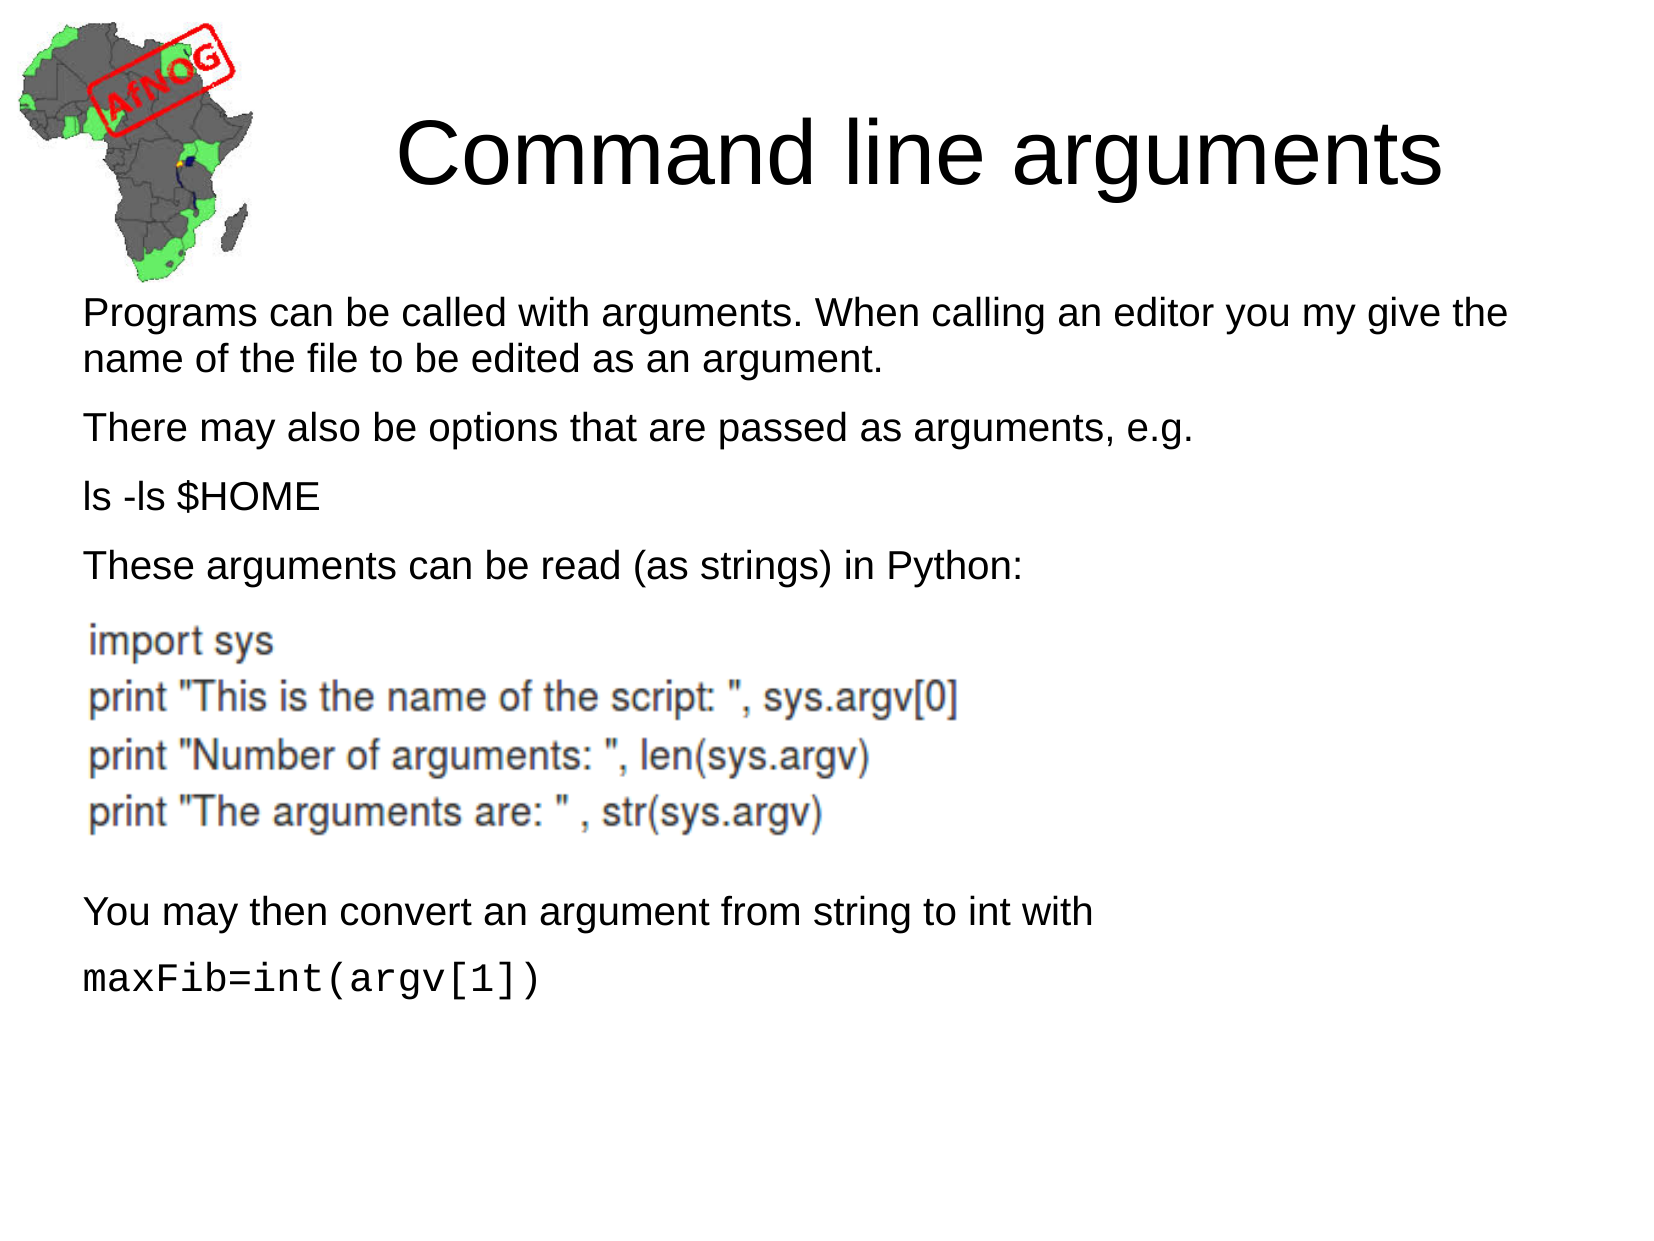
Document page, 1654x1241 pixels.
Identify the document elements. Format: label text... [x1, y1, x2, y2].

title Command line arguments [270, 49, 1571, 257]
picture [78, 599, 1006, 849]
picture [9, 0, 259, 291]
list Programs can be called with arguments. When calling an editor you my give the name of the file to be edited as an argument. There may also be options that are passed as arguments, e.g. ls -ls $HOME These arguments can be read (as strings) in Python: You may then convert an argument from string to int with maxFib=int(argv[1]) [82, 290, 1571, 1010]
